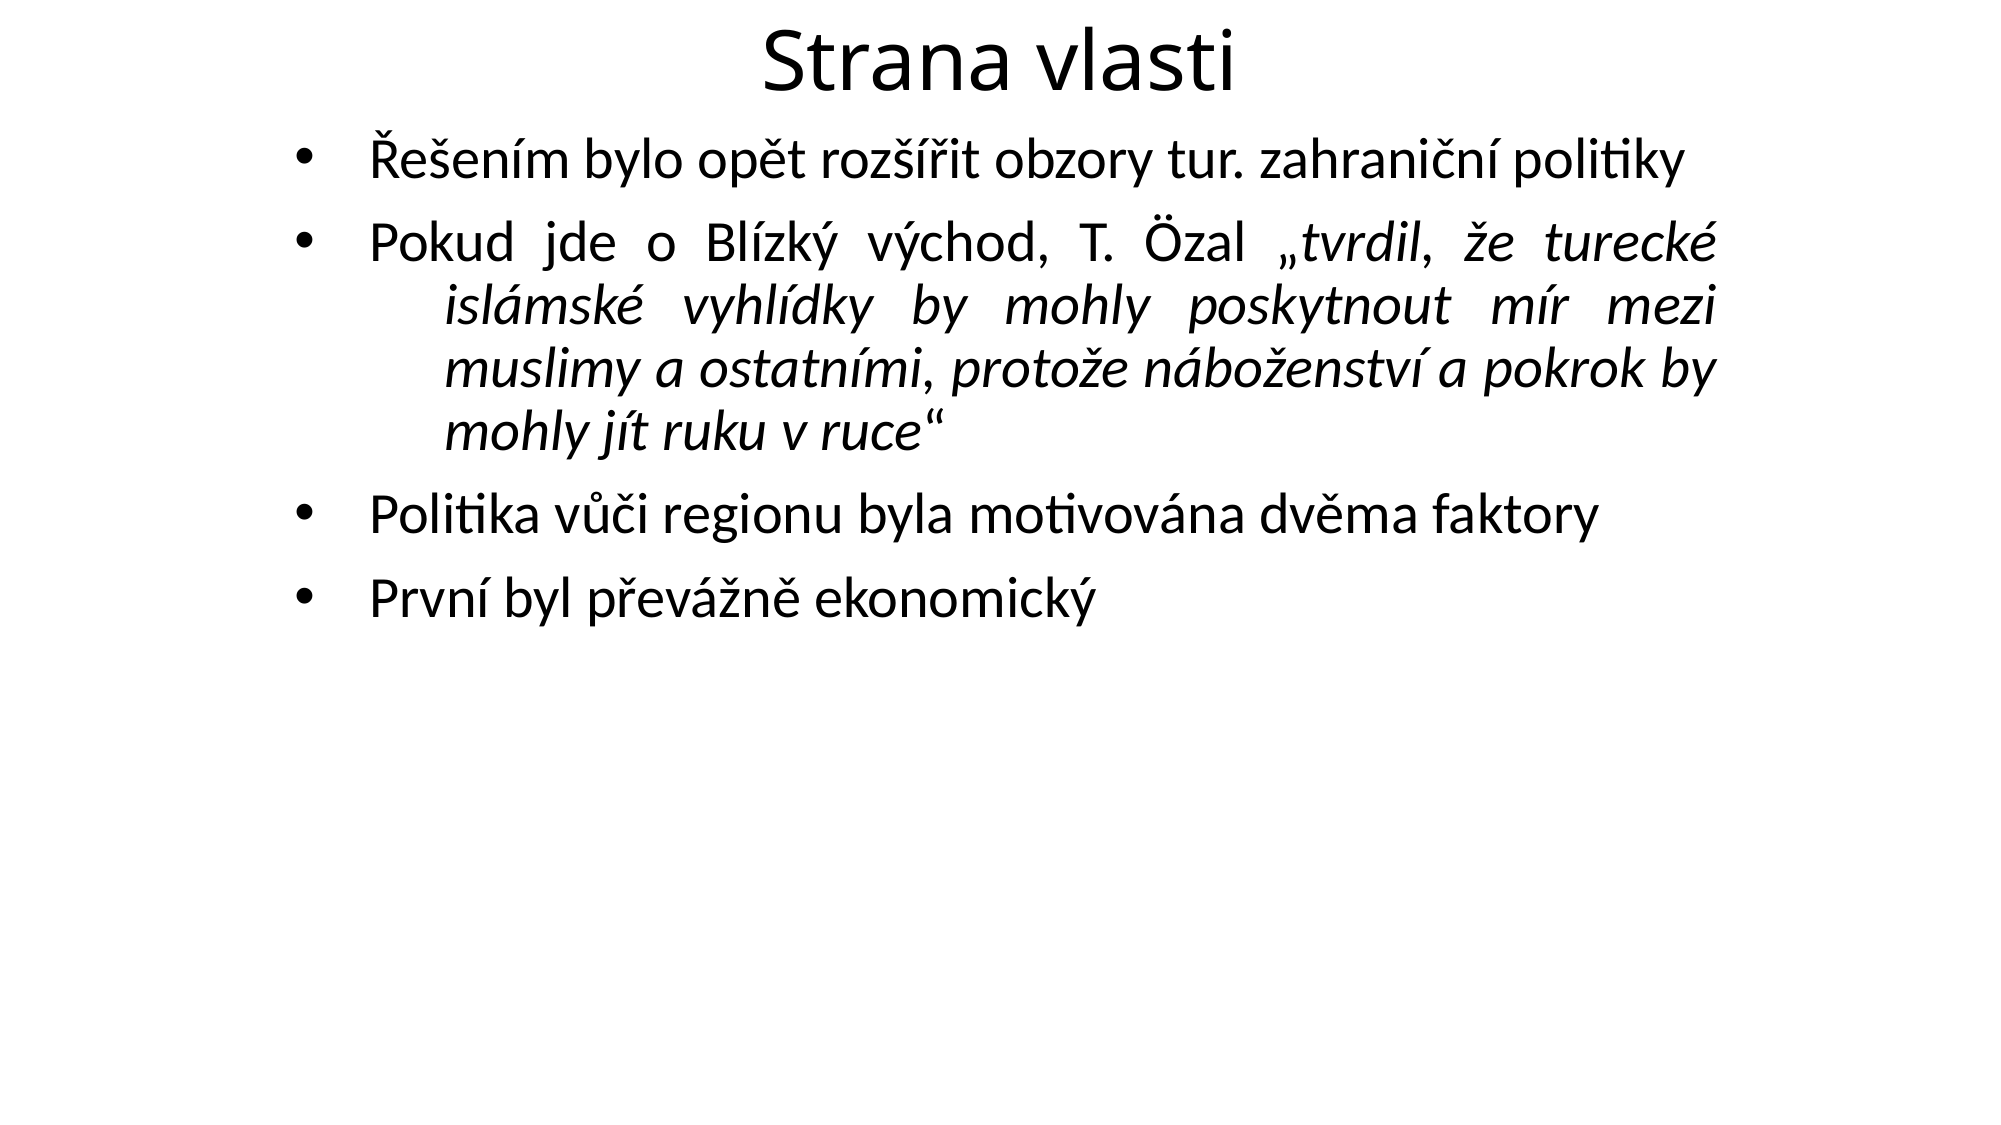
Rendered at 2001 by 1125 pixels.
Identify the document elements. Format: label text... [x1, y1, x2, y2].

title Strana vlasti [324, 7, 1675, 120]
list Řešením bylo opět rozšířit obzory tur. zahraniční politiky Pokud jde o Blízký východ, T. Özal „tvrdil, že turecké islámské vyhlídky by mohly poskytnout mír mezi muslimy a ostatními, protože náboženství a pokrok by mohly jít ruku v ruce“ Politika vůči regionu byla motivována dvěma faktory První byl převážně ekonomický [279, 120, 1733, 1118]
